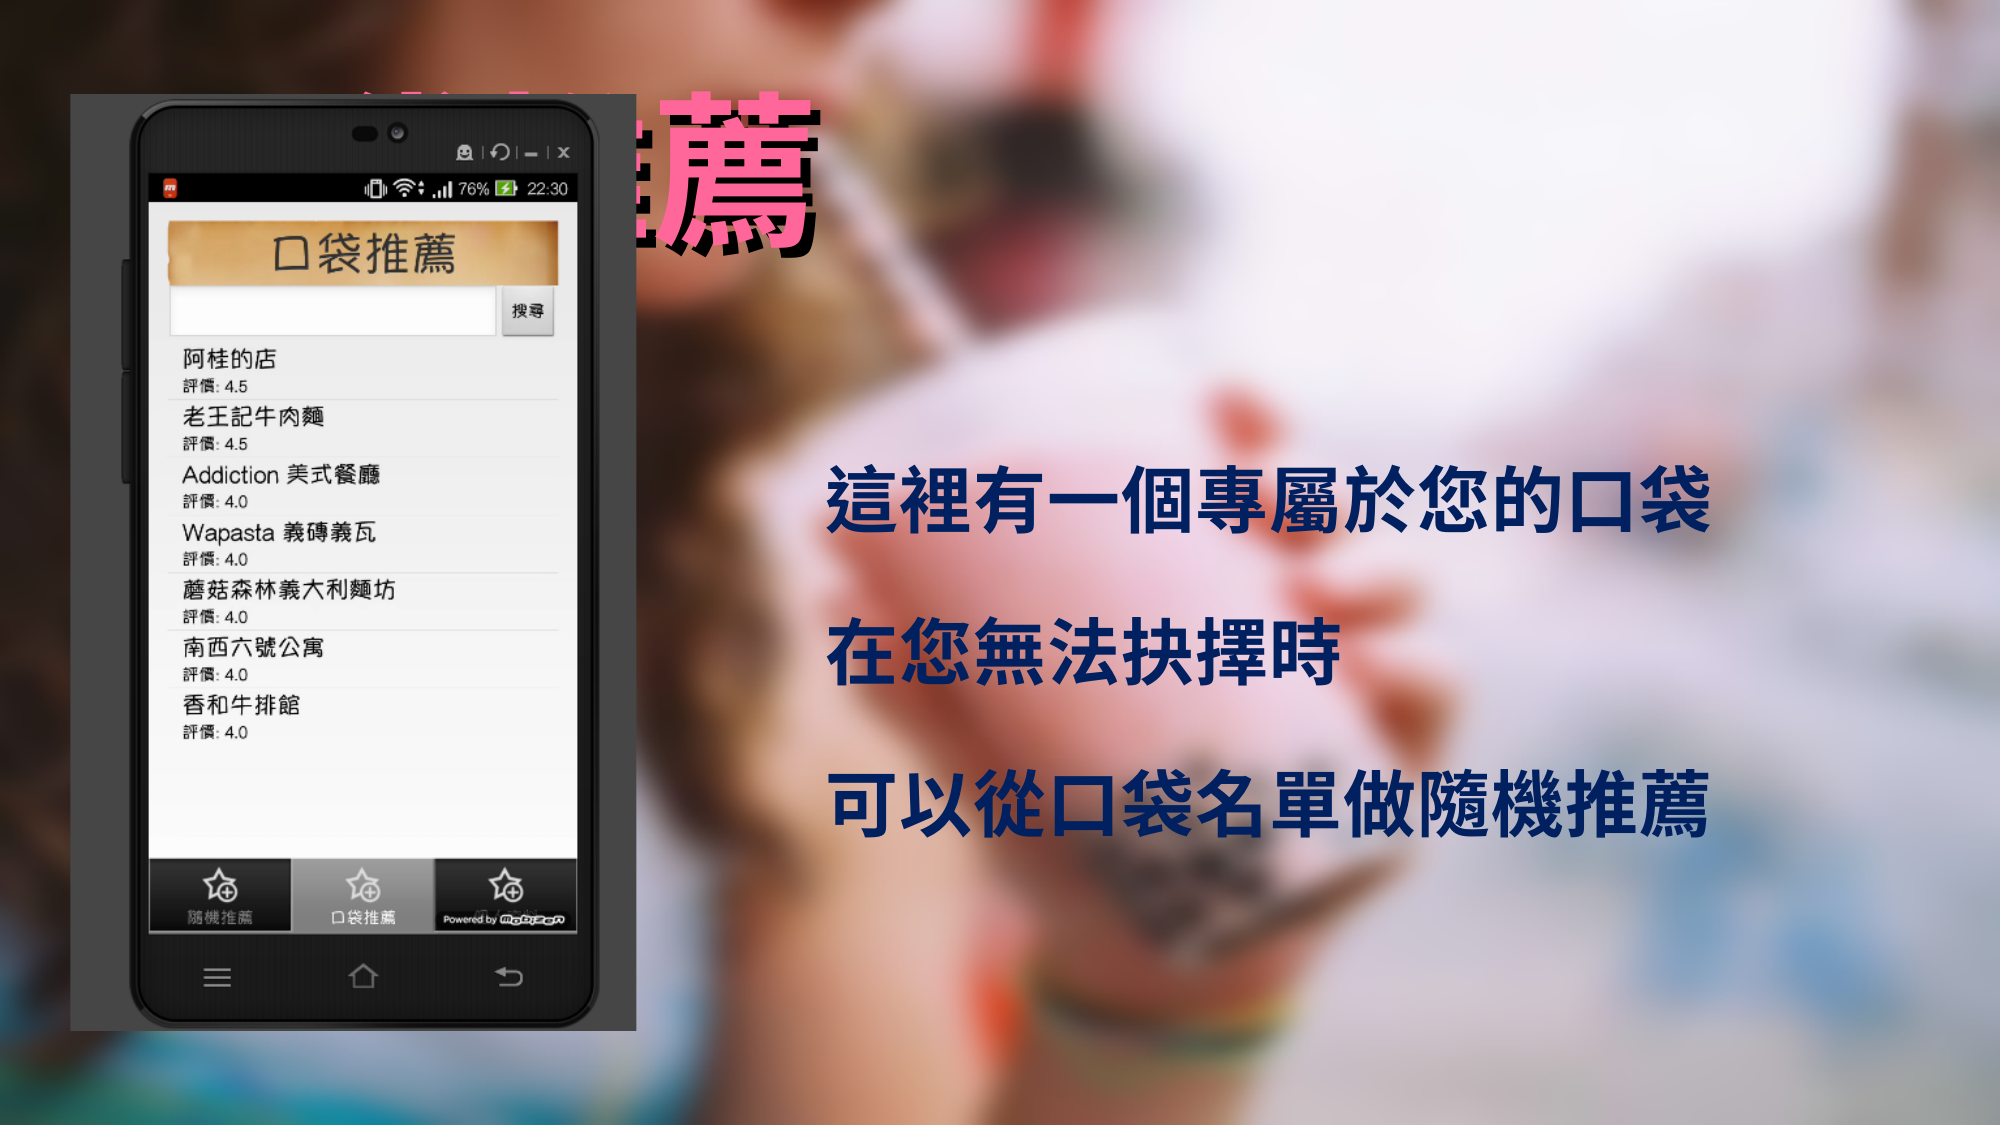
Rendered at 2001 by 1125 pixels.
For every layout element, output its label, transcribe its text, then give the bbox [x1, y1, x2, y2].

text_box 這裡有一個專屬於您的口袋 在您無法抉擇時 可以從口袋名單做隨機推薦 [735, 294, 1887, 1012]
title 口袋推薦 [137, 59, 1863, 278]
picture [0, 0, 2000, 1125]
